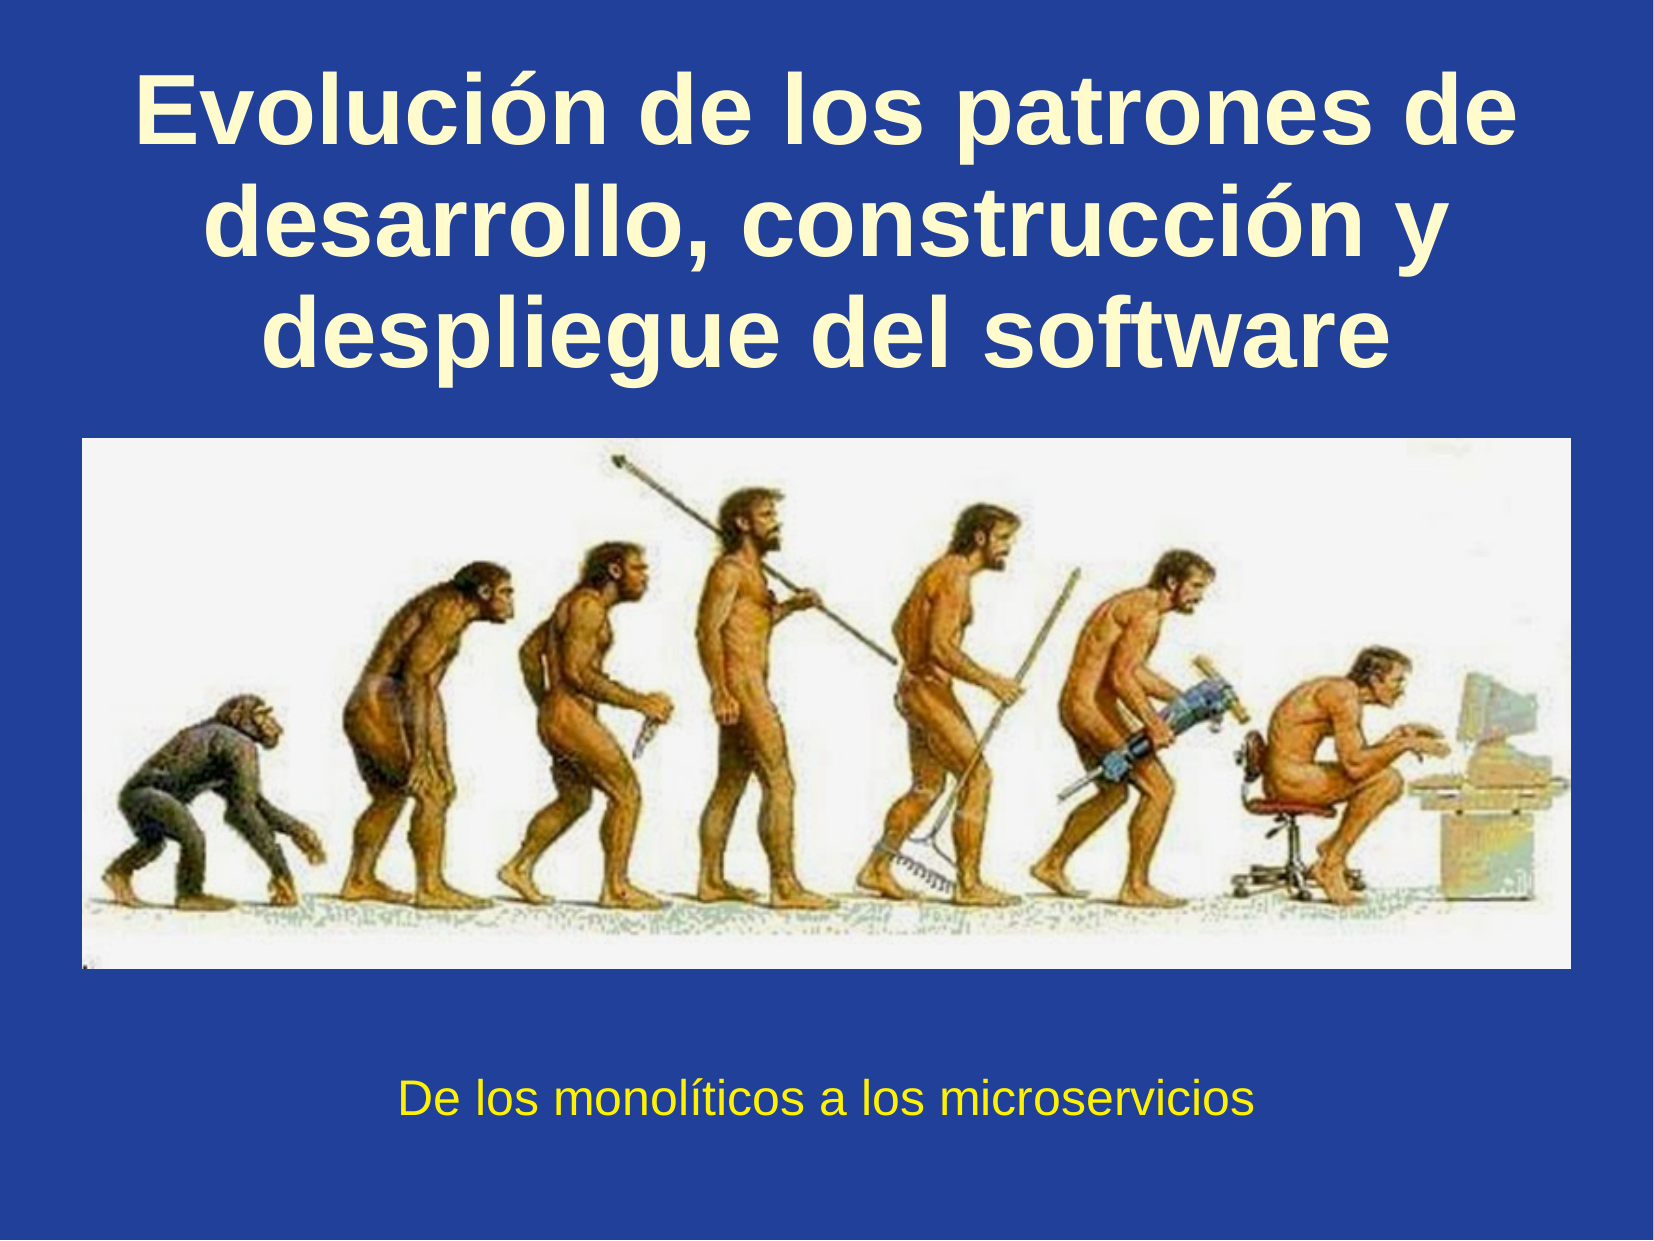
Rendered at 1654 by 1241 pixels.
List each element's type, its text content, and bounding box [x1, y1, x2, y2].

picture [82, 438, 1571, 969]
title Evolución de los patrones de desarrollo, construcción y despliegue del software [82, 53, 1571, 389]
text_box De los monolíticos a los microservicios [0, 1015, 1654, 1182]
